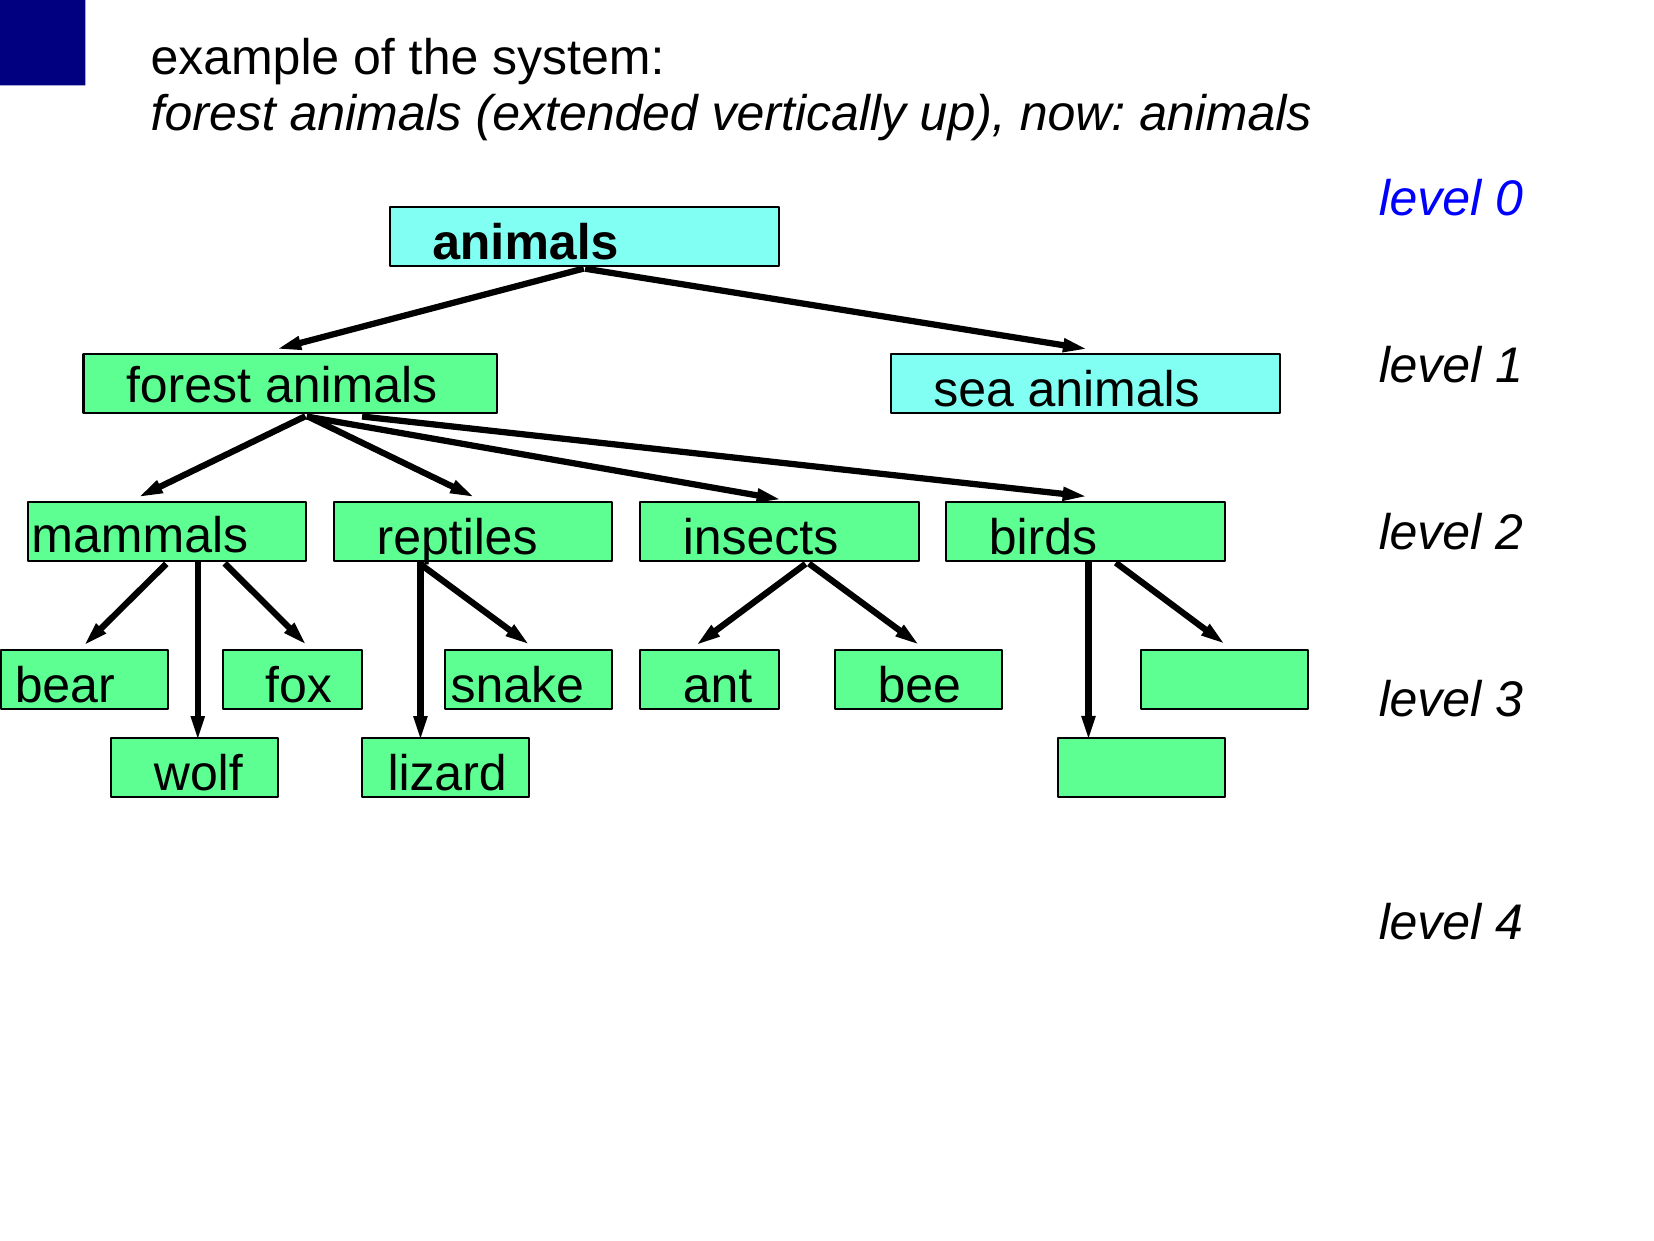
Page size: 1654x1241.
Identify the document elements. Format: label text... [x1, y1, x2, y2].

text_box level 0 level 1 level 2 level 3 level 4 [1363, 162, 1614, 1037]
text_box [0, 0, 86, 86]
text_box snake [435, 649, 641, 723]
text_box [946, 501, 974, 561]
text_box [111, 738, 139, 798]
text_box [1141, 649, 1309, 709]
text_box mammals [16, 499, 300, 573]
text_box ant [668, 649, 780, 723]
text_box sea animals [918, 354, 1281, 428]
text_box bear [0, 649, 168, 723]
text_box [222, 649, 250, 709]
text_box [835, 649, 862, 709]
text_box [890, 354, 918, 414]
text_box fox [250, 649, 362, 723]
text_box animals [417, 206, 780, 280]
text_box [389, 206, 417, 266]
text_box wolf [139, 738, 279, 812]
text_box birds [974, 501, 1225, 575]
text_box lizard [372, 738, 540, 812]
text_box [83, 354, 111, 414]
text_box animals [557, 272, 629, 280]
text_box [1057, 738, 1225, 798]
text_box [640, 649, 668, 709]
text_box insects [668, 501, 919, 576]
text_box [300, 501, 307, 562]
text_box [640, 501, 668, 562]
text_box [334, 501, 361, 562]
text_box forest animals [111, 349, 507, 423]
text_box insects [796, 567, 819, 576]
text_box reptiles [361, 501, 613, 576]
text_box bee [862, 649, 1003, 723]
text_box example of the system: forest animals (extended vertically up), now: animals [135, 22, 1361, 256]
text_box [361, 738, 372, 798]
